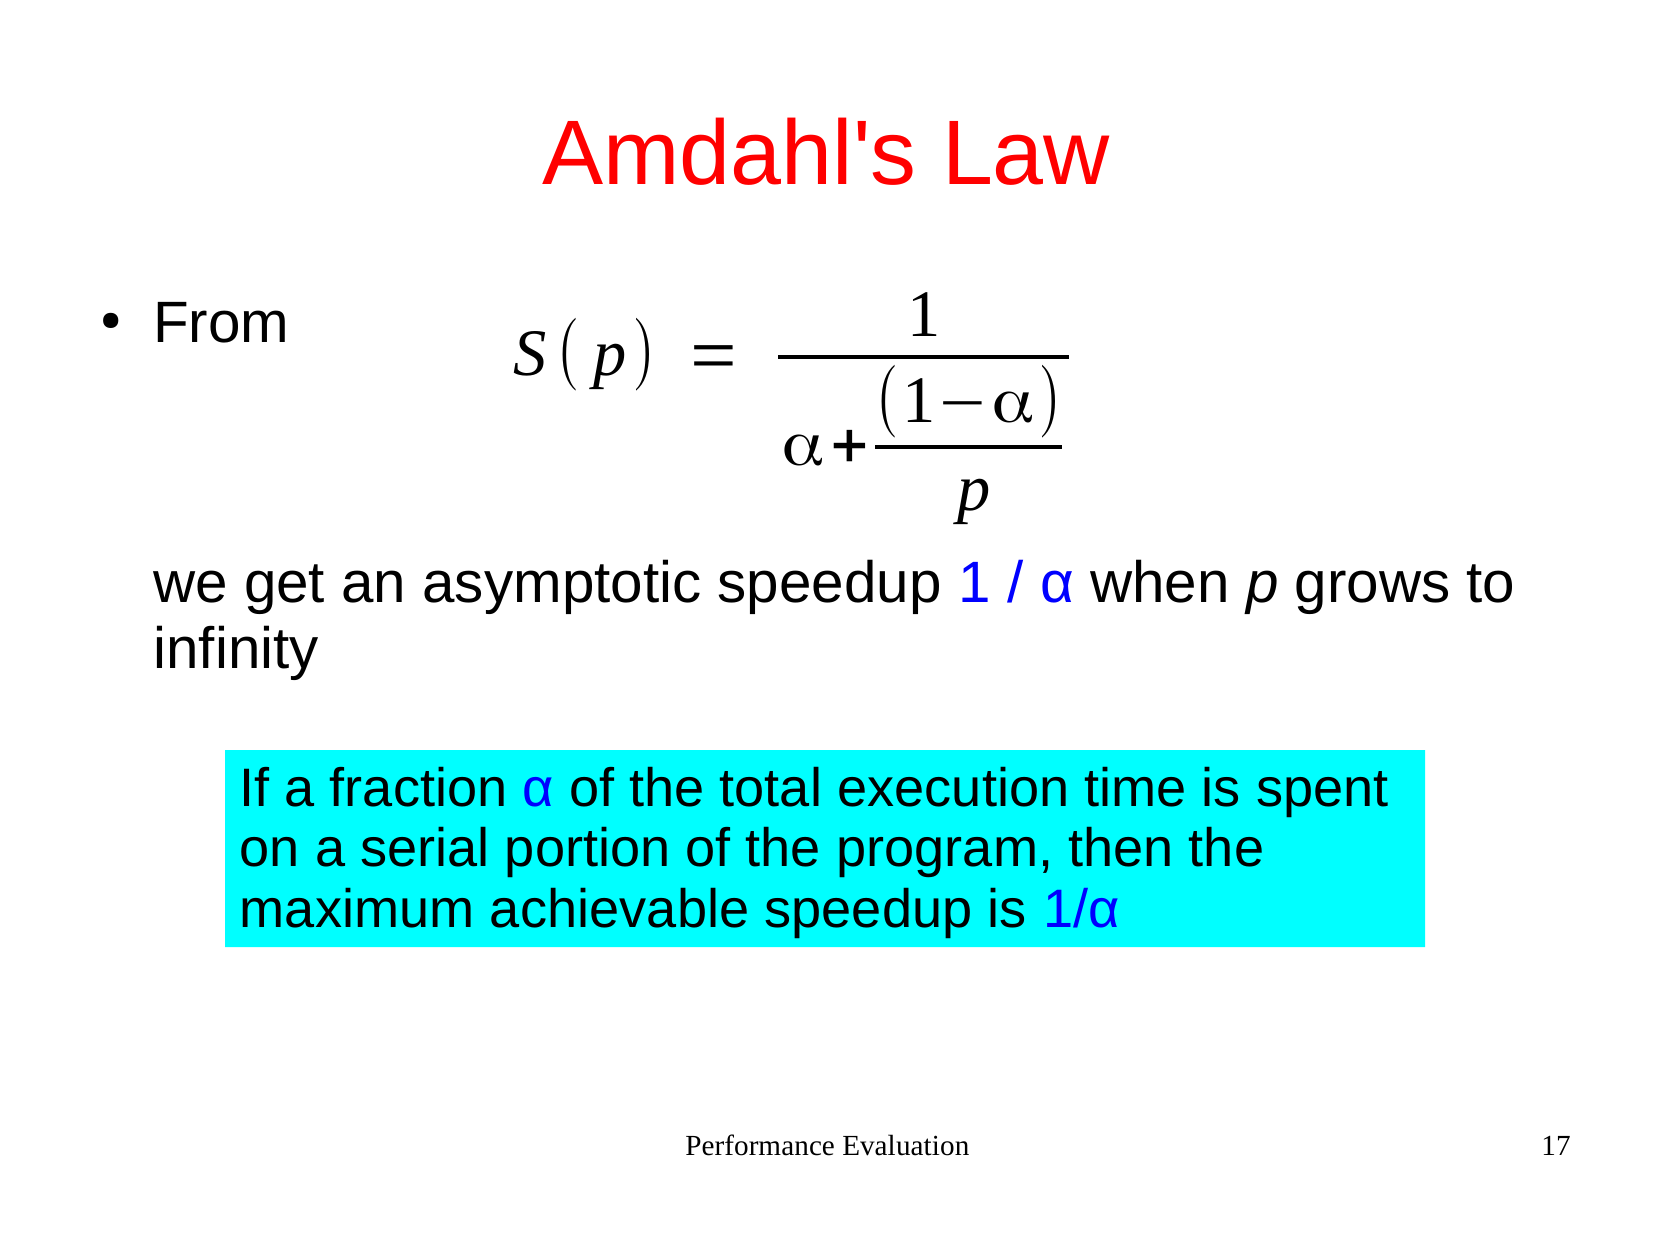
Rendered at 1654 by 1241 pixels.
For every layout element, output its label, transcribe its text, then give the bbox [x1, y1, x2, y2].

chart [505, 277, 1079, 526]
list From we get an asymptotic speedup 1 / α when p grows to infinity [82, 290, 1571, 1109]
text_box If a fraction α of the total execution time is spent on a serial portion of the program, then the maximum achievable speedup is 1/α [225, 750, 1426, 948]
title Amdahl's Law [82, 49, 1571, 257]
